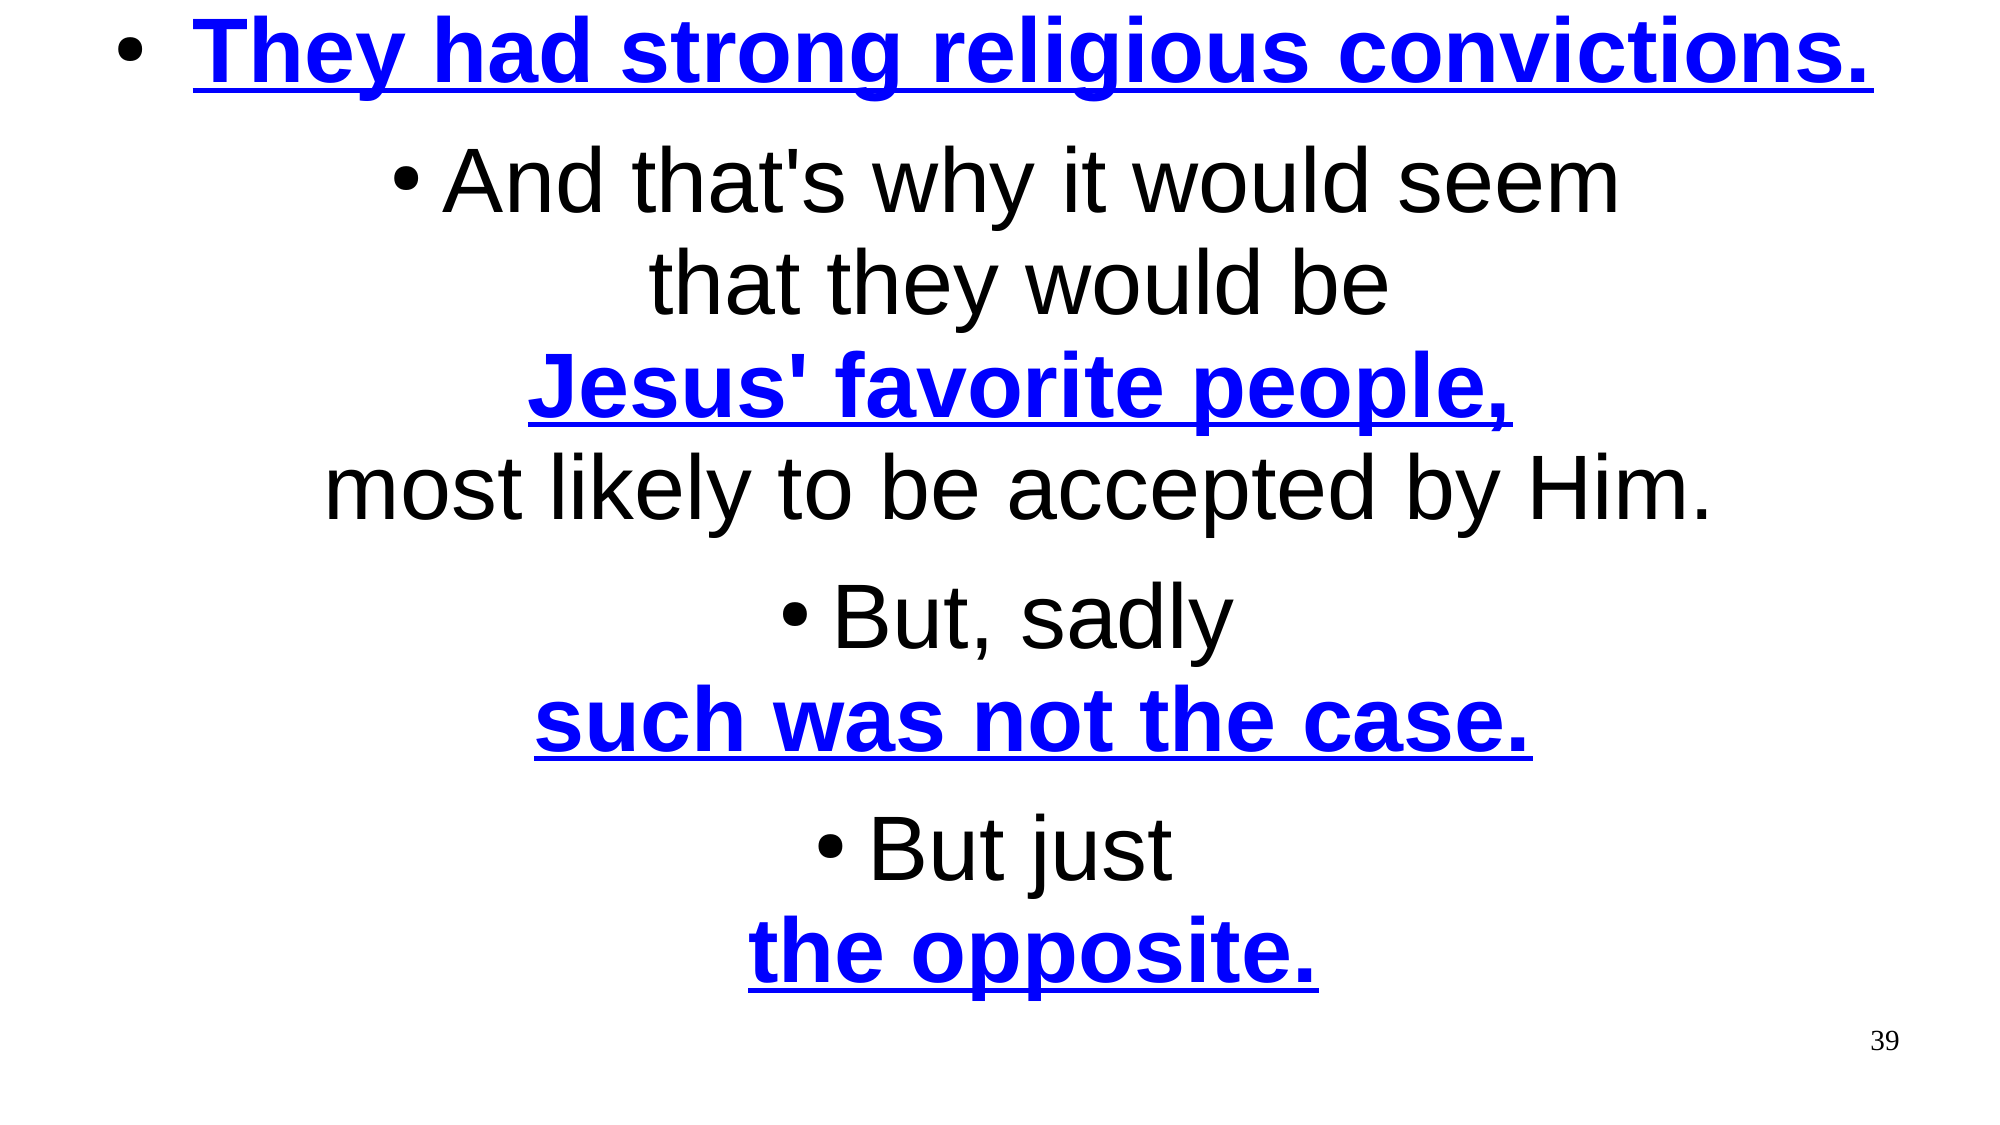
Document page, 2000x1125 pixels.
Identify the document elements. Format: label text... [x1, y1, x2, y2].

list They had strong religious convictions. And that's why it would seem that they would be Jesus' favorite people, most likely to be accepted by Him. But, sadly such was not the case. But just the opposite. [0, 0, 1996, 1123]
